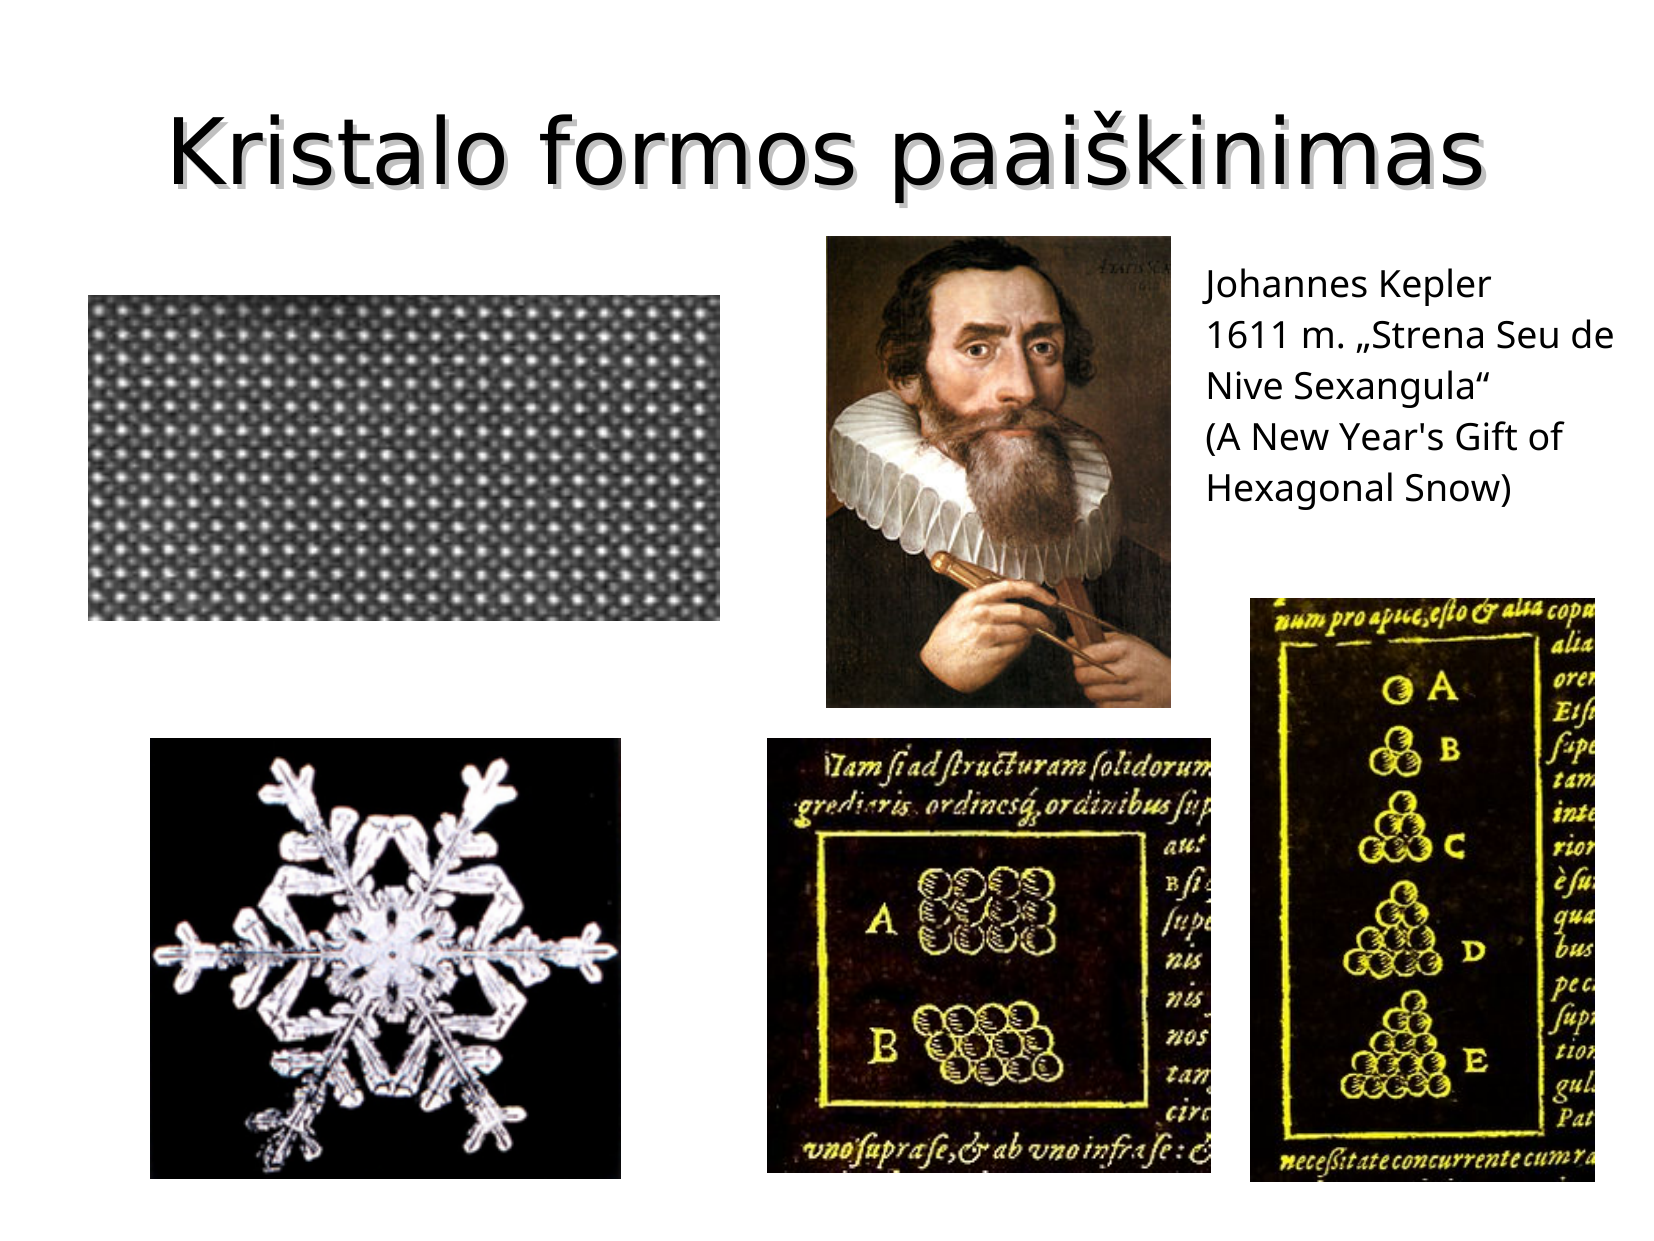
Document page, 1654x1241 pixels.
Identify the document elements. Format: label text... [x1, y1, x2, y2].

text_box Johannes Kepler 1611 m. „Strena Seu de Nive Sexangula“ (A New Year's Gift of Hexagonal Snow) [1205, 257, 1619, 536]
picture [826, 236, 1171, 709]
picture [767, 738, 1211, 1173]
picture [88, 295, 720, 621]
picture [1250, 598, 1595, 1182]
picture [150, 738, 621, 1179]
title Kristalo formos paaiškinimas [82, 49, 1571, 257]
